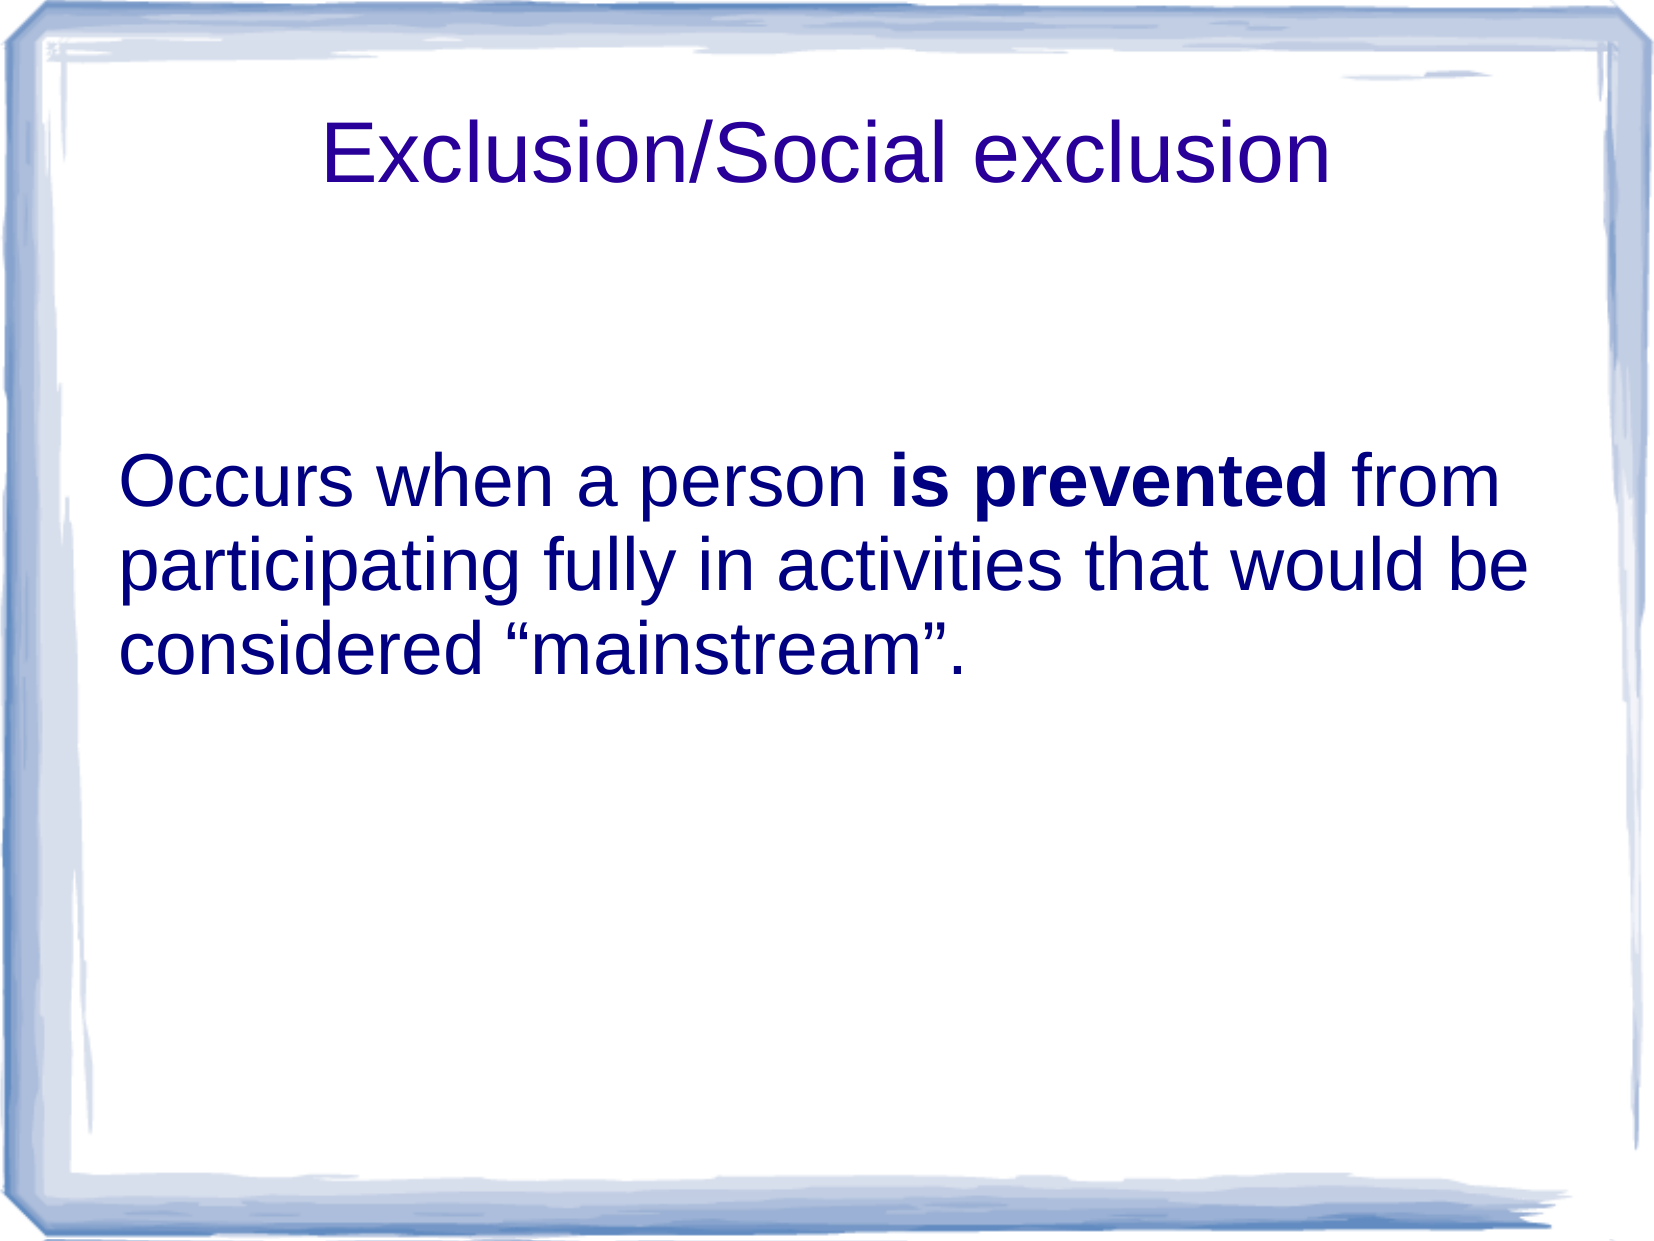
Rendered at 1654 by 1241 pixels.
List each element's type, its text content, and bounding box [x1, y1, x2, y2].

list Occurs when a person is prevented from participating fully in activities that would be considered “mainstream”. [118, 324, 1571, 1004]
picture [0, 0, 1654, 1241]
title Exclusion/Social exclusion [82, 49, 1571, 257]
